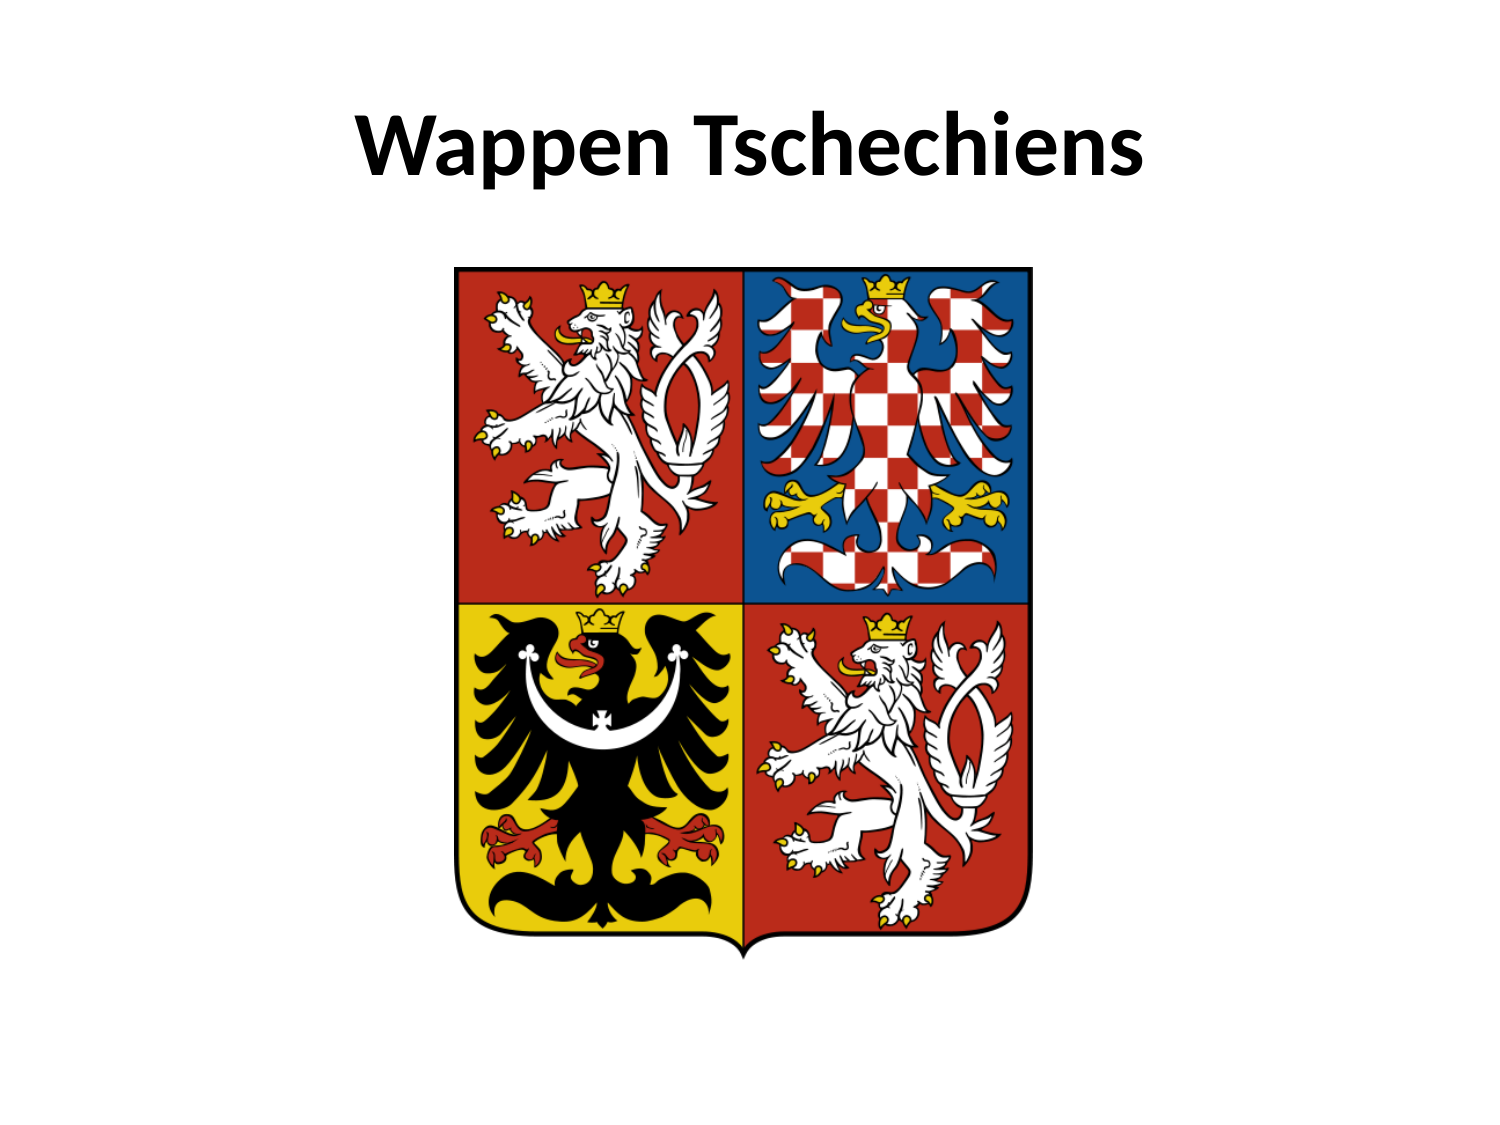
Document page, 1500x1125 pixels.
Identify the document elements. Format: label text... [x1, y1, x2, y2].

title Wappen Tschechiens [75, 45, 1426, 233]
picture [454, 267, 1033, 960]
